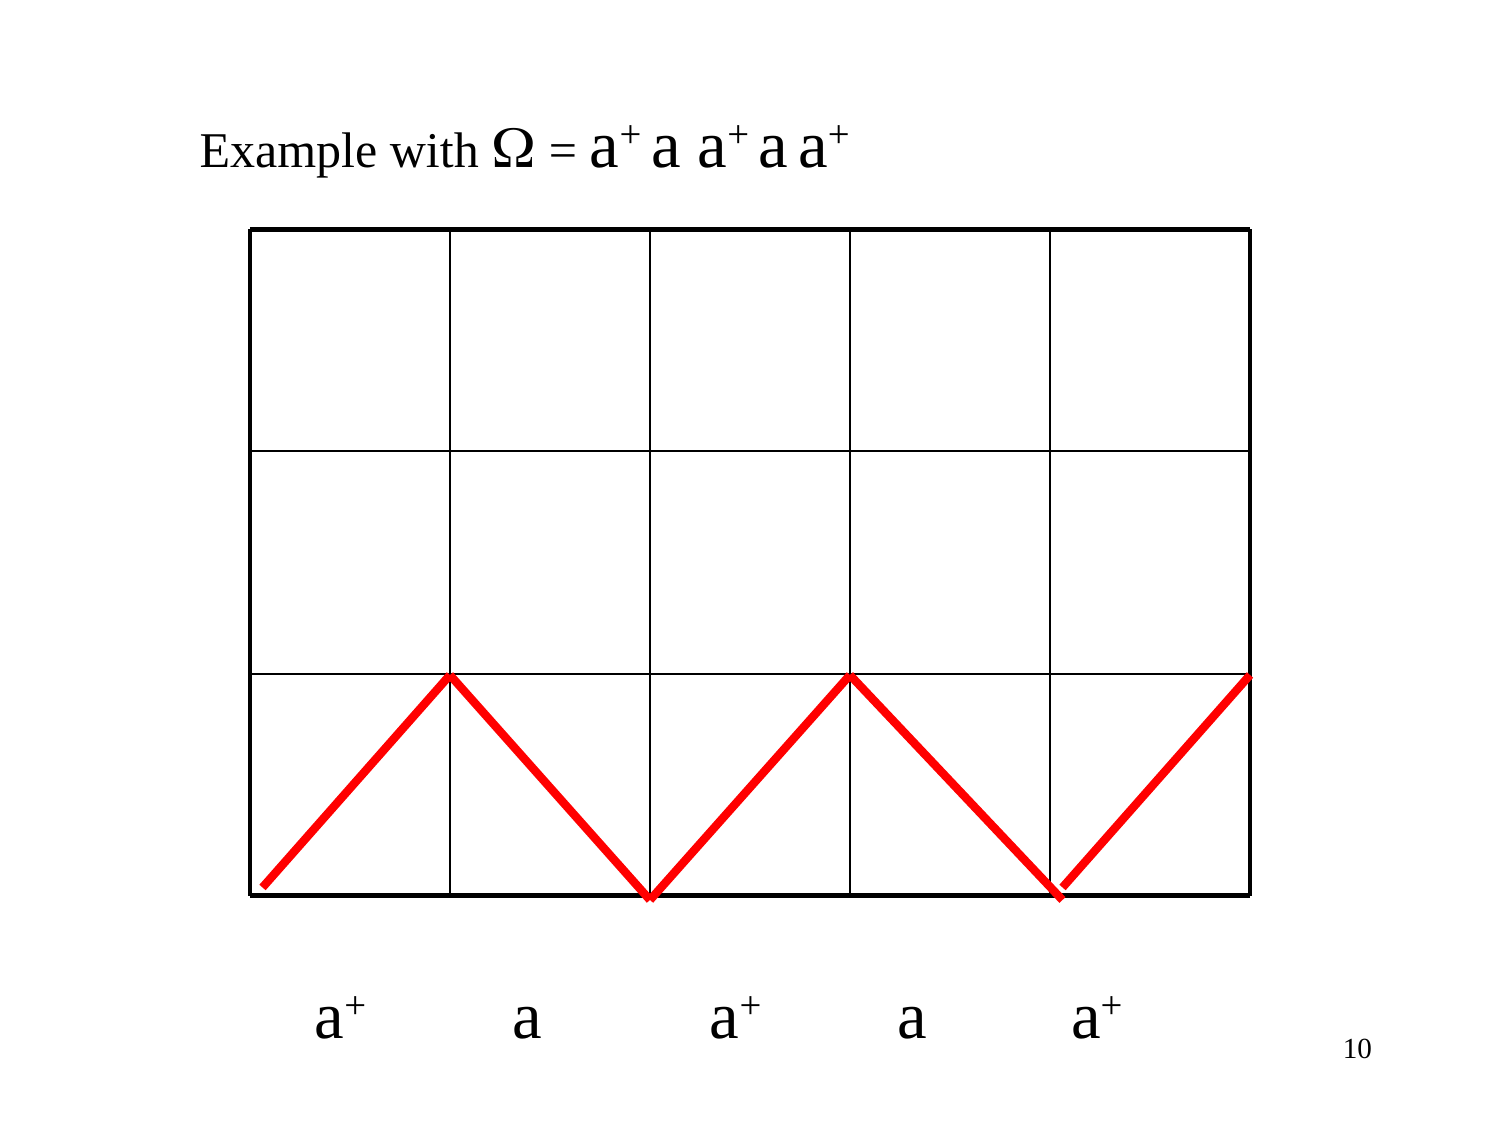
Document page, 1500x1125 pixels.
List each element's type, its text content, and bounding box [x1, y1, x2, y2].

text_box a+ a a+ a a+ [249, 975, 1276, 1061]
text_box Example with  = a+ a a+ a a+ [184, 103, 875, 189]
